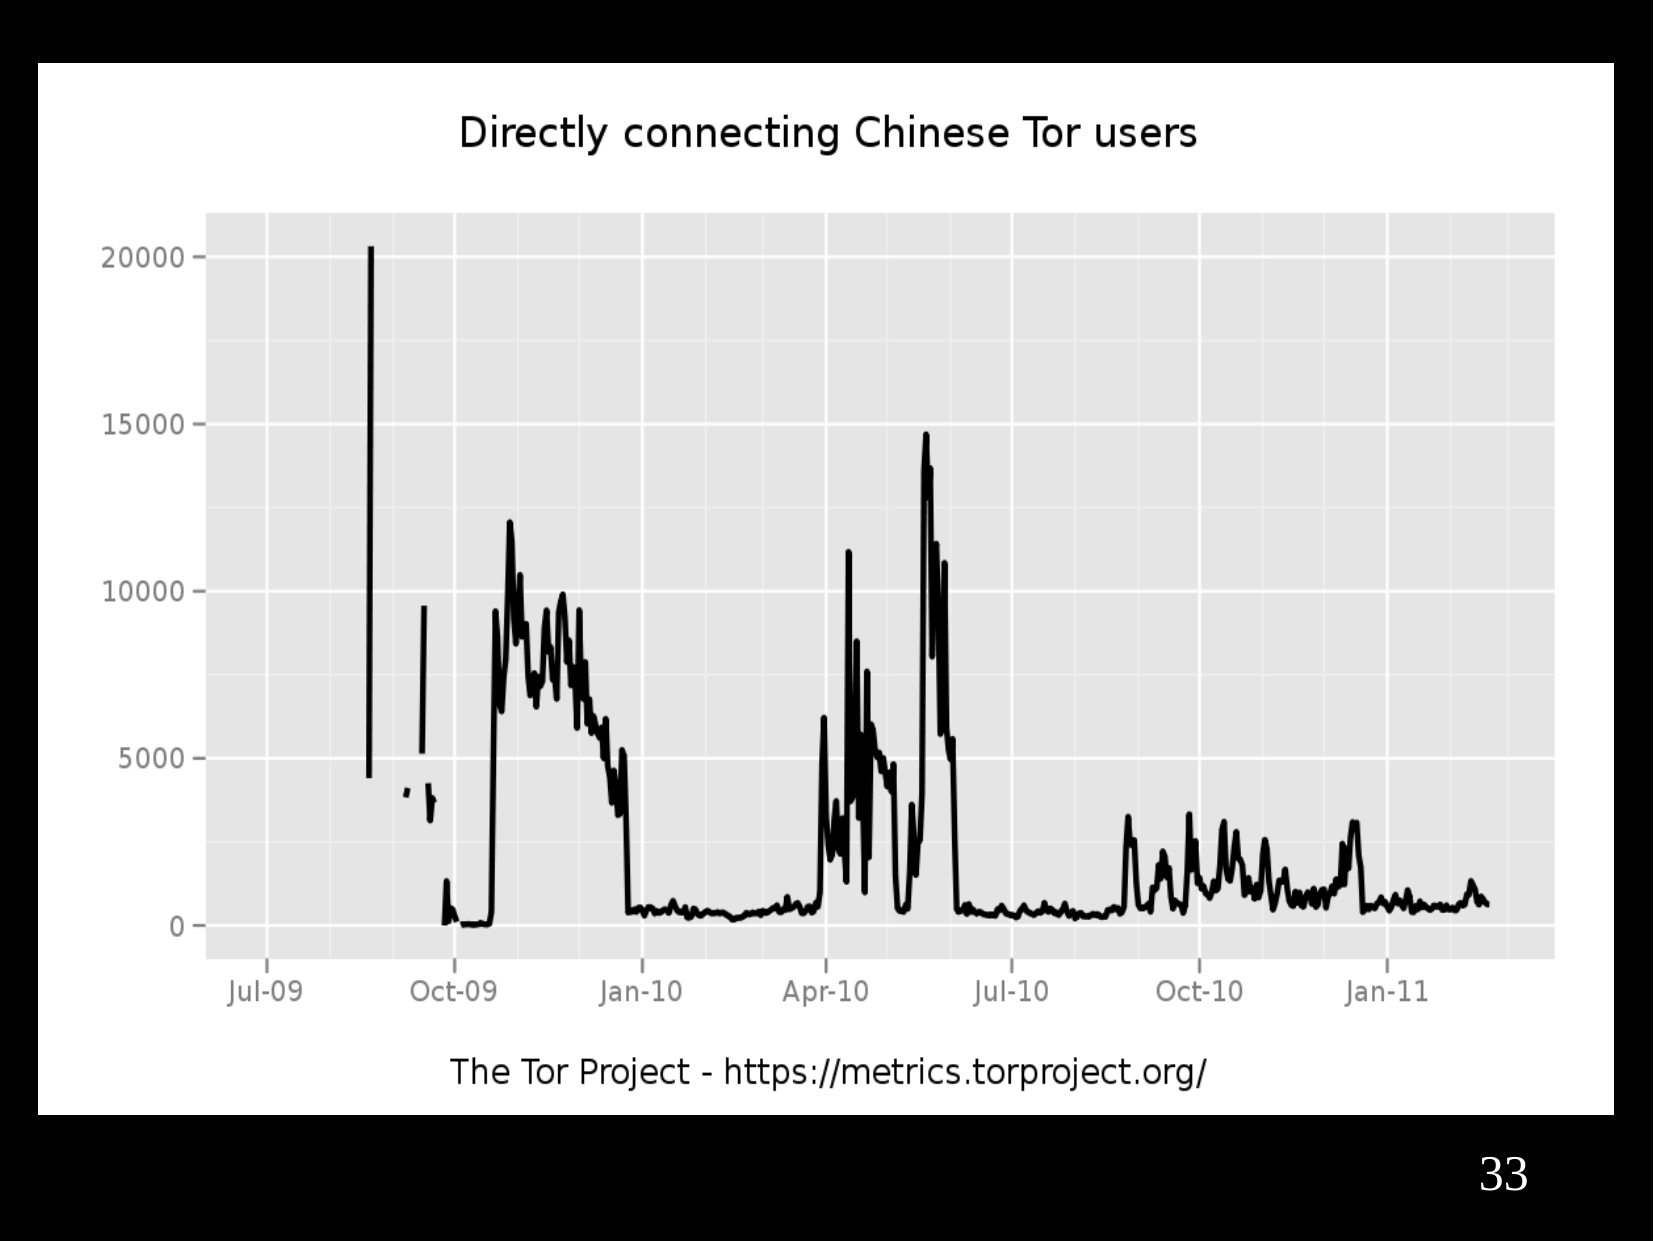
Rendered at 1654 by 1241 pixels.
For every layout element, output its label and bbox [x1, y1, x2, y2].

picture [38, 63, 1614, 1115]
